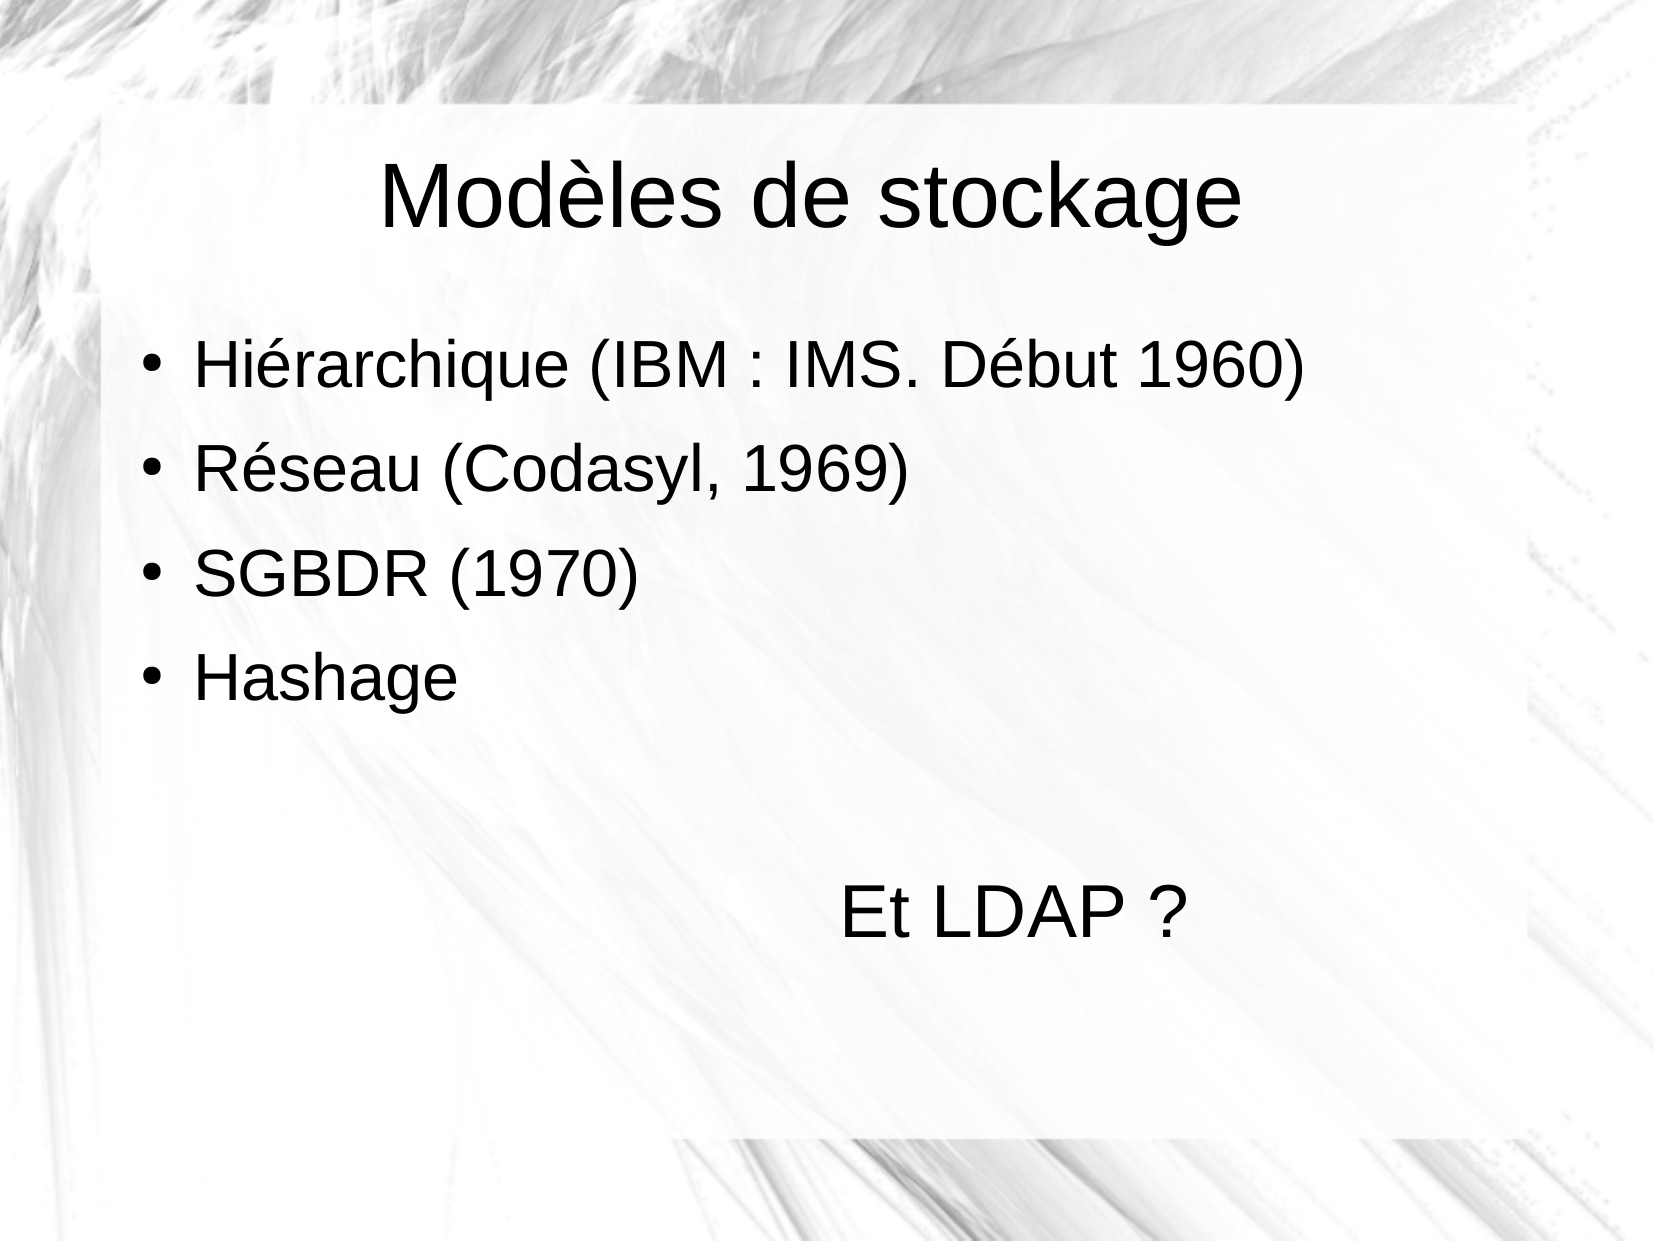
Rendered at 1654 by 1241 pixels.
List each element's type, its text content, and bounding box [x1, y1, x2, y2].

list Hiérarchique (IBM : IMS. Début 1960) Réseau (Codasyl, 1969) SGBDR (1970) Hashage [122, 327, 1576, 818]
text_box Et LDAP ? [825, 862, 1538, 1126]
picture [0, 0, 1654, 1241]
title Modèles de stockage [118, 119, 1506, 273]
